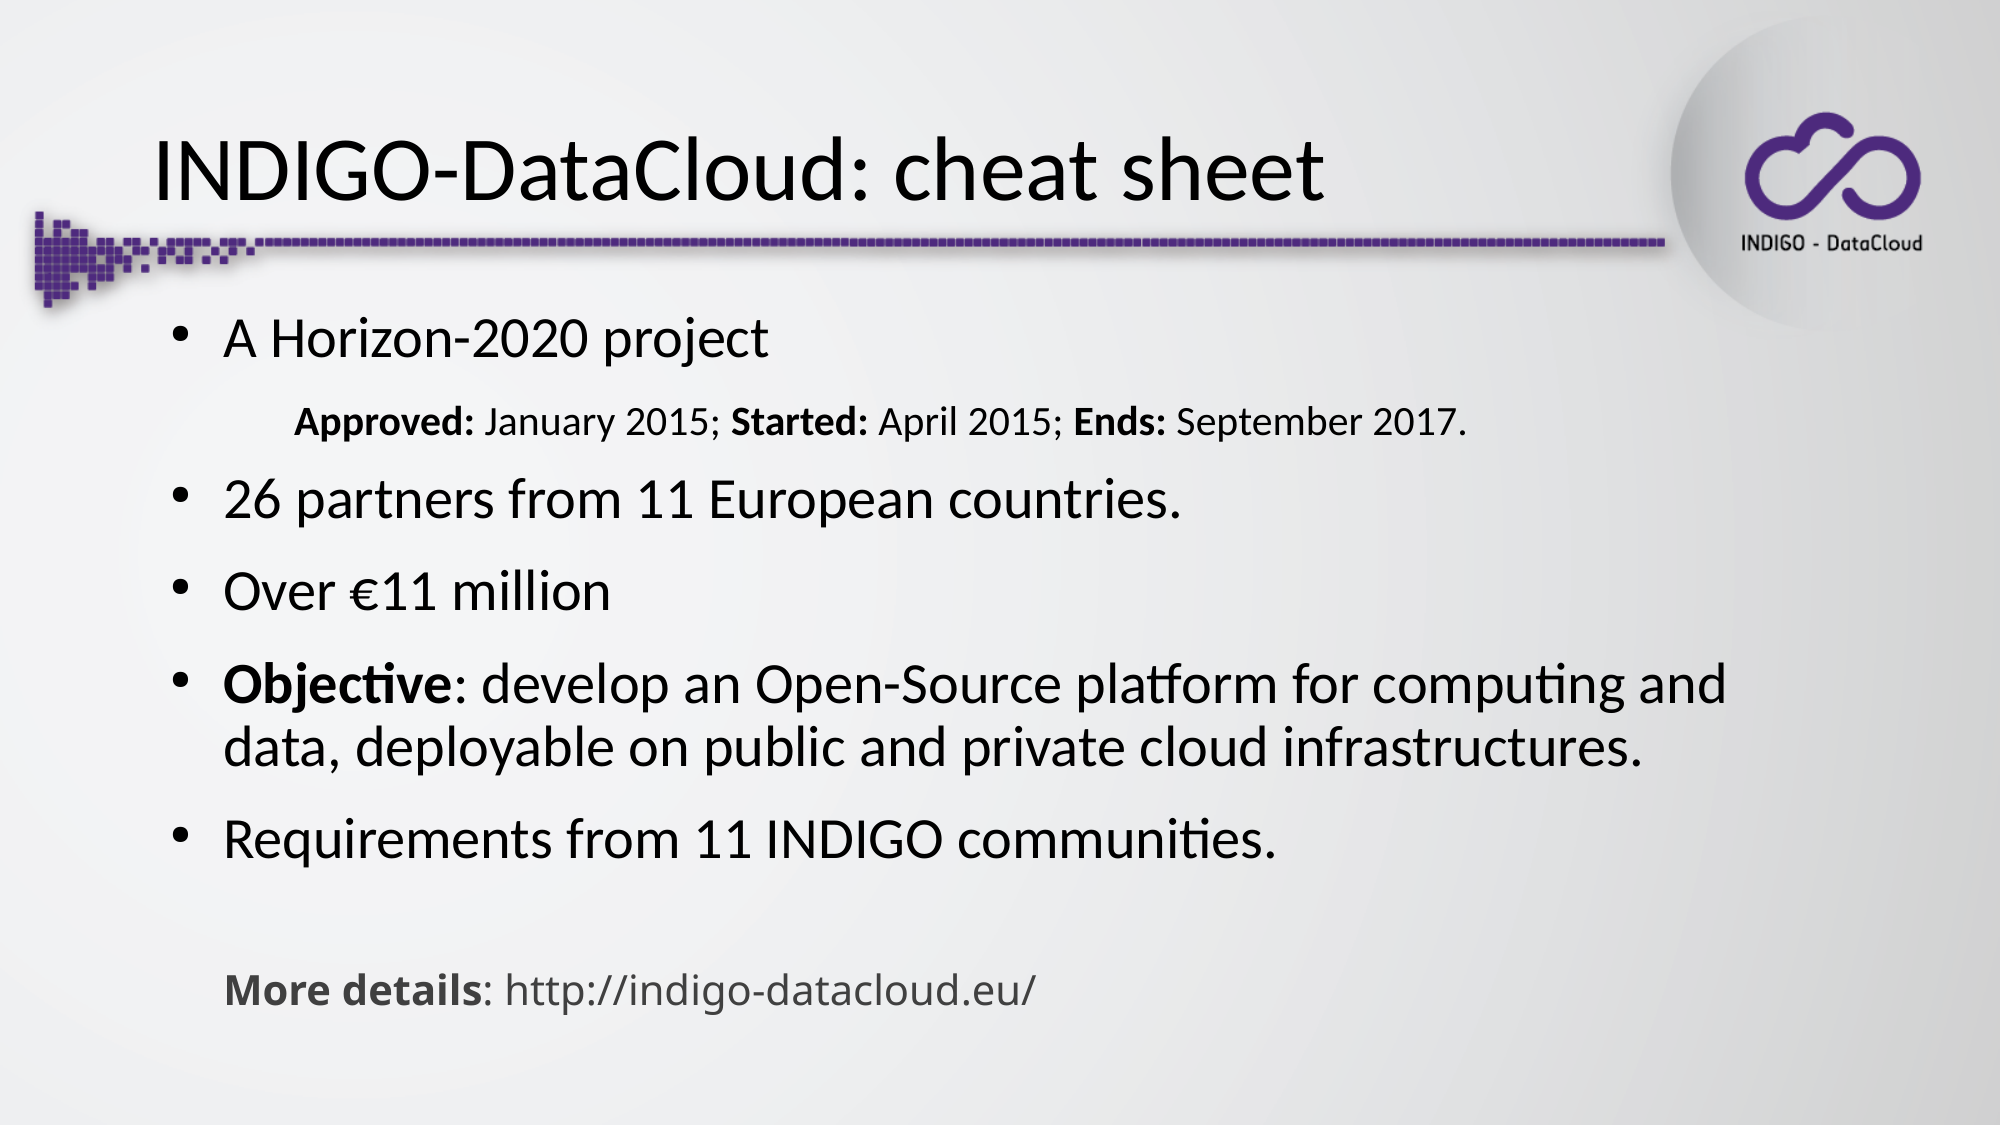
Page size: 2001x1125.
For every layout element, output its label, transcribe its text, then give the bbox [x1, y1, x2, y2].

title INDIGO-DataCloud: cheat sheet [137, 55, 1863, 273]
list A Horizon-2020 project Approved: January 2015; Started: April 2015; Ends: September 2017. 26 partners from 11 European countries. Over €11 million Objective: develop an Open-Source platform for computing and data, deployable on public and private cloud infrastructures. Requirements from 11 INDIGO communities. More details: http://indigo-datacloud.eu/ [137, 299, 1863, 1014]
picture [0, 0, 2000, 1125]
